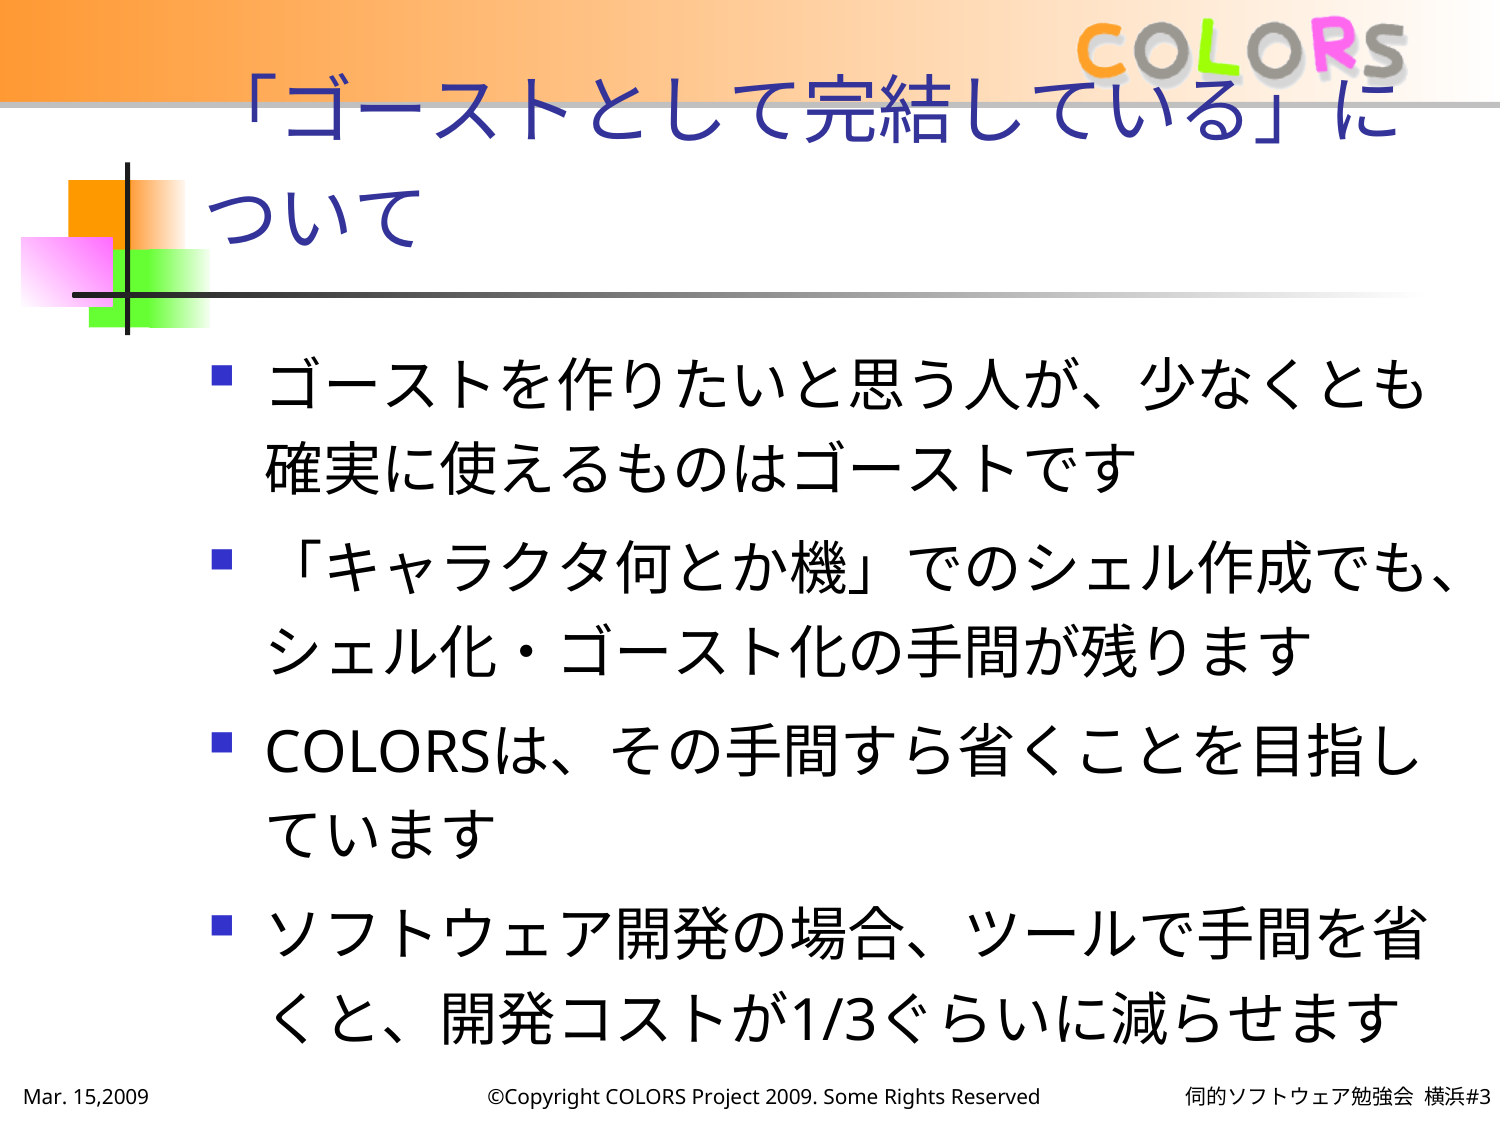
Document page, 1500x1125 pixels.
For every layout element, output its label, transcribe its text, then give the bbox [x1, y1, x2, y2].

list ゴーストを作りたいと思う人が、少なくとも確実に使えるものはゴーストです 「キャラクタ何とか機」でのシェル作成でも、シェル化・ゴースト化の手間が残ります COLORSは、その手間すら省くことを目指しています ソフトウェア開発の場合、ツールで手間を省くと、開発コストが1/3ぐらいに減らせます [193, 331, 1469, 1007]
title 「ゴーストとして完結している」について [188, 35, 1468, 276]
